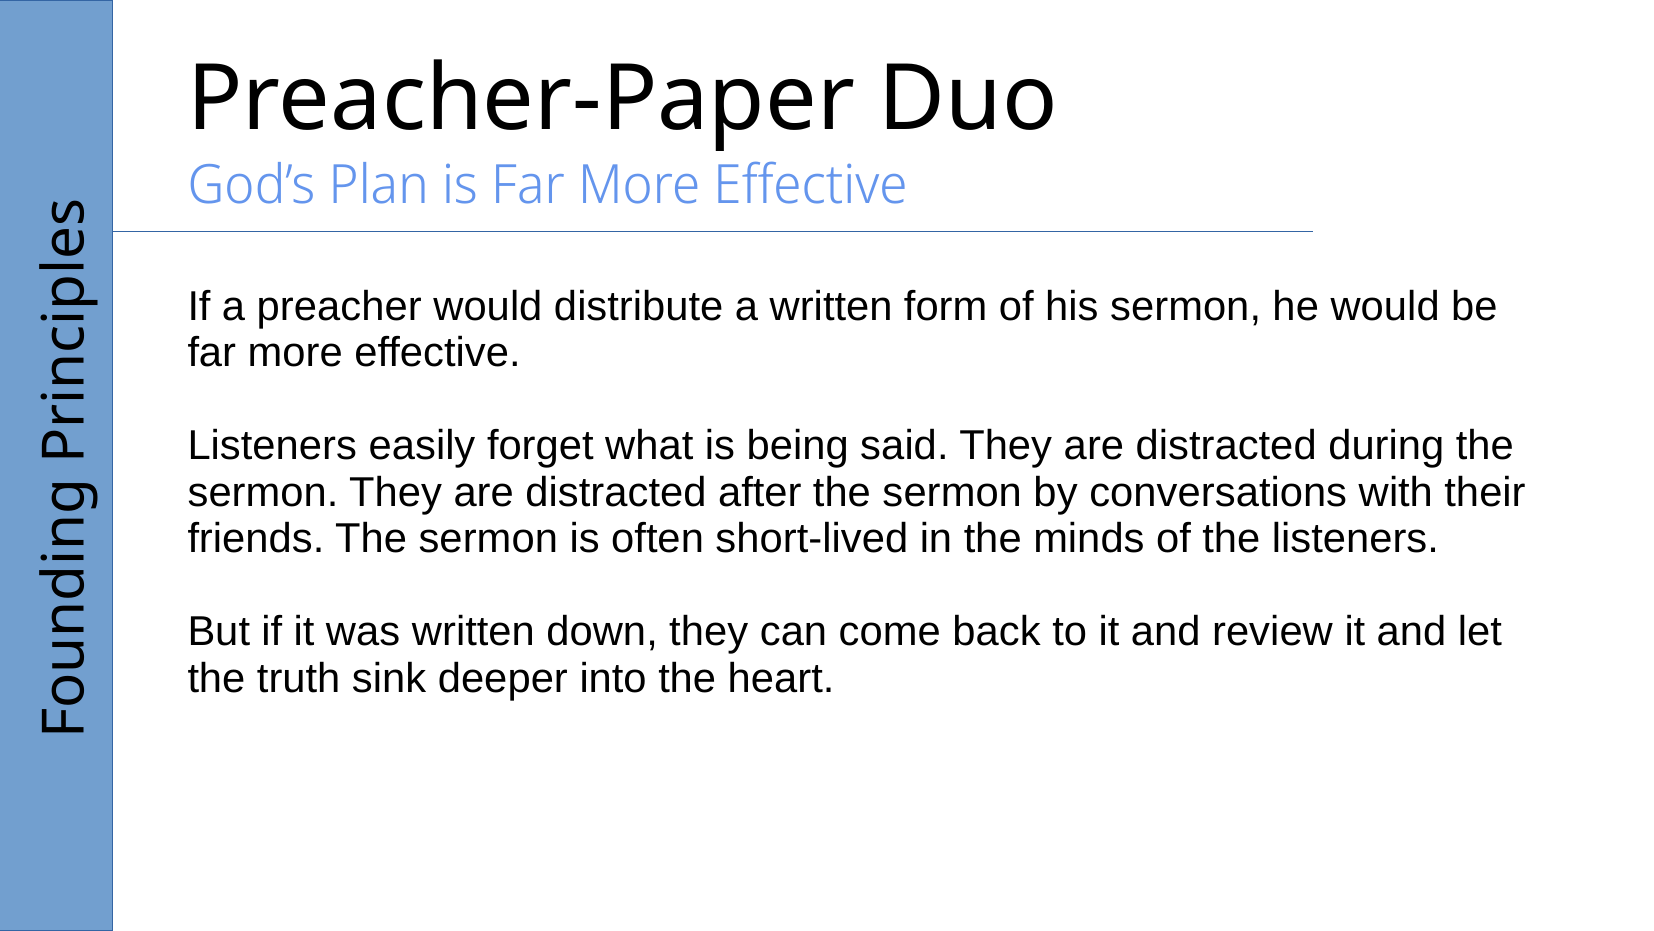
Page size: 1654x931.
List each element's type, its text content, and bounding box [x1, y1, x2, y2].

text_box Founding Principles [13, 37, 105, 901]
title Preacher-Paper Duo [187, 33, 1571, 125]
subtitle If a preacher would distribute a written form of his sermon, he would be far more effective. Listeners easily forget what is being said. They are distracted during the sermon. They are distracted after the sermon by conversations with their friends. The sermon is often short-lived in the minds of the listeners. But if it was written down, they can come back to it and review it and let the truth sink deeper into the heart. [187, 282, 1538, 887]
title God’s Plan is Far More Effective [187, 125, 1571, 239]
text_box [0, 0, 113, 931]
